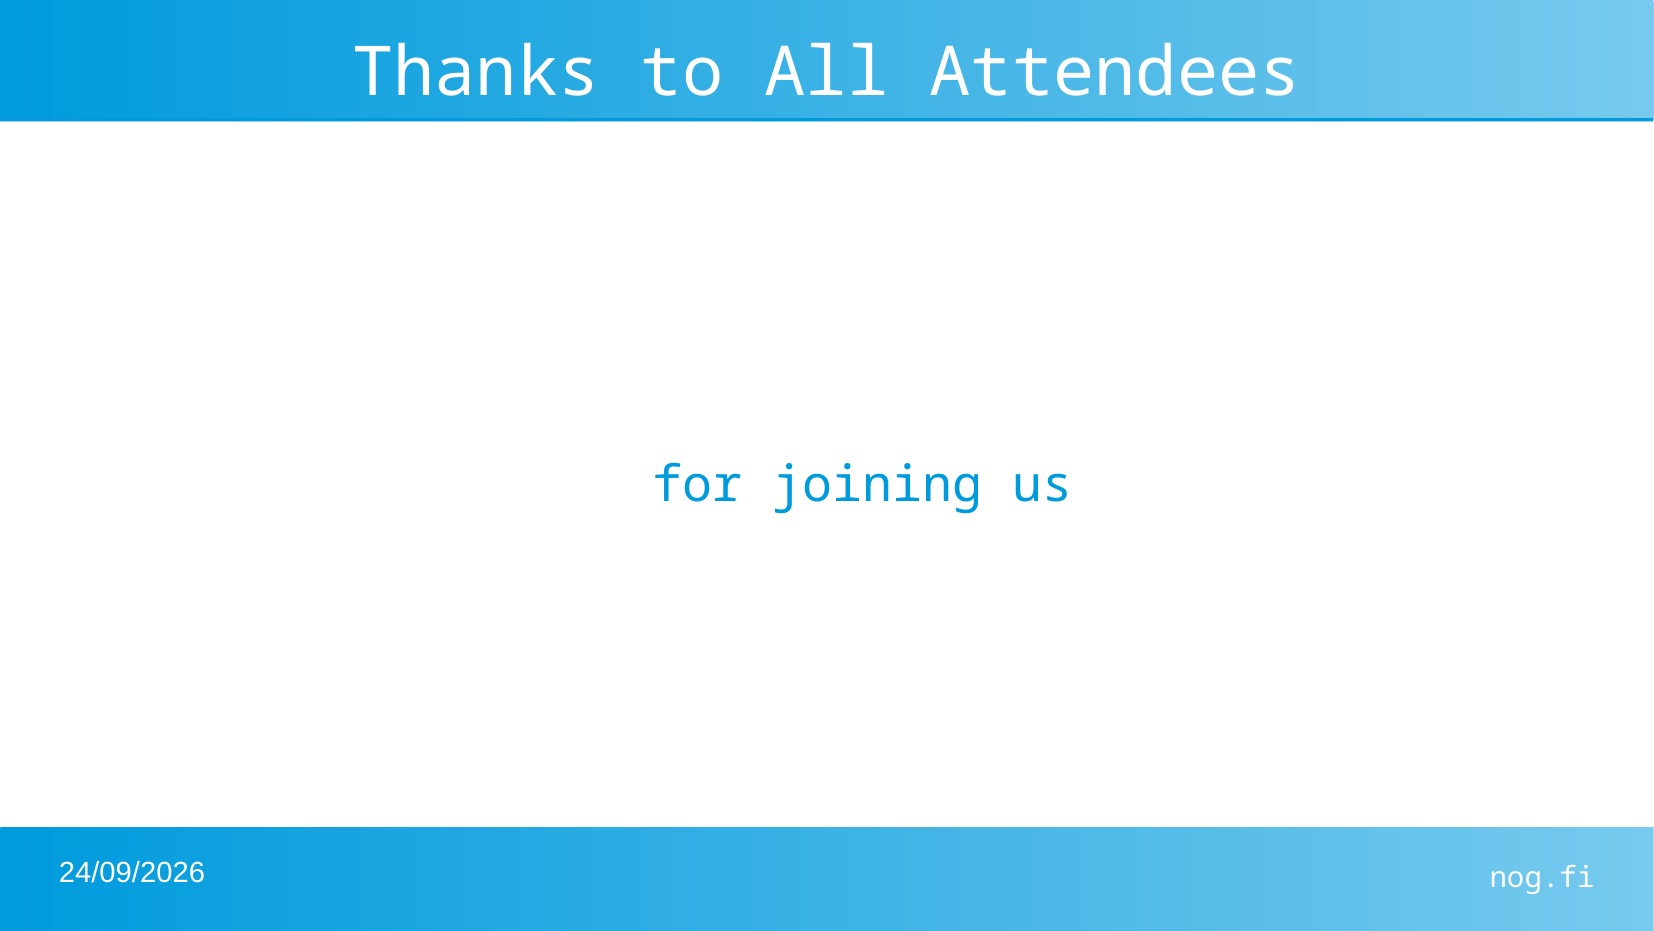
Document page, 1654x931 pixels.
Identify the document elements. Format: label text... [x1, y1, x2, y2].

title Thanks to All Attendees [59, 26, 1595, 112]
list for joining us [59, 177, 1595, 768]
